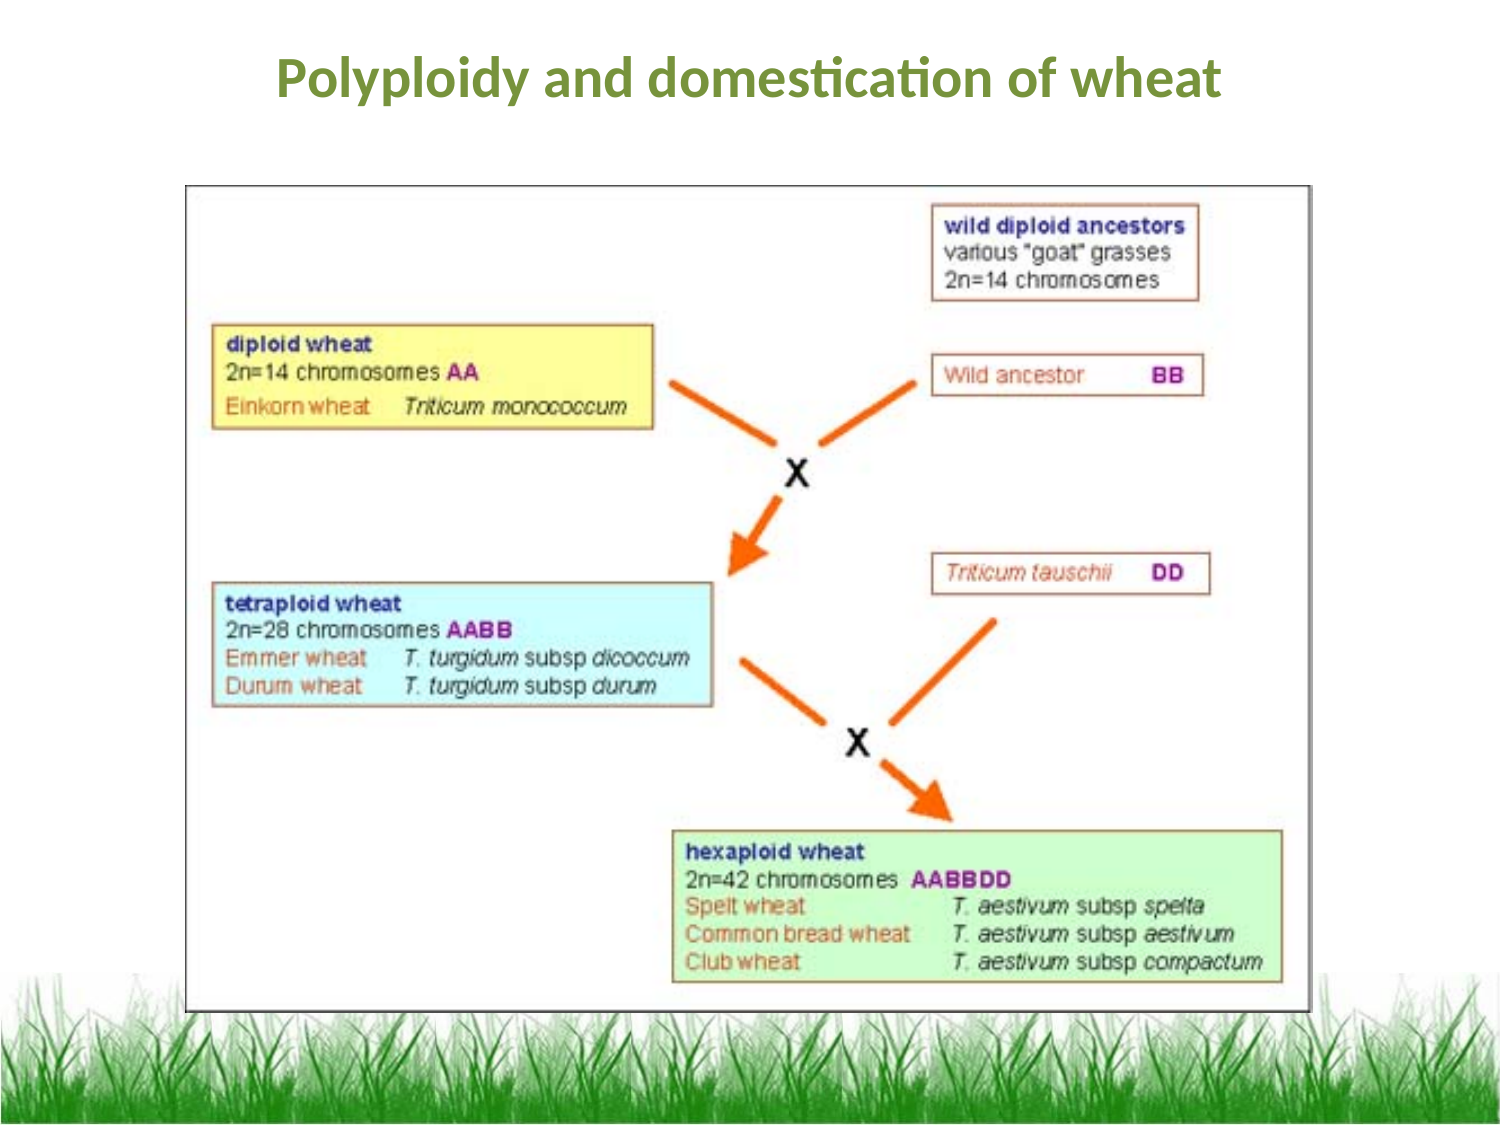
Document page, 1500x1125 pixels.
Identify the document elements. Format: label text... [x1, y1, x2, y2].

picture [0, 185, 1500, 1125]
title Polyploidy and domestication of wheat [75, 0, 1425, 150]
